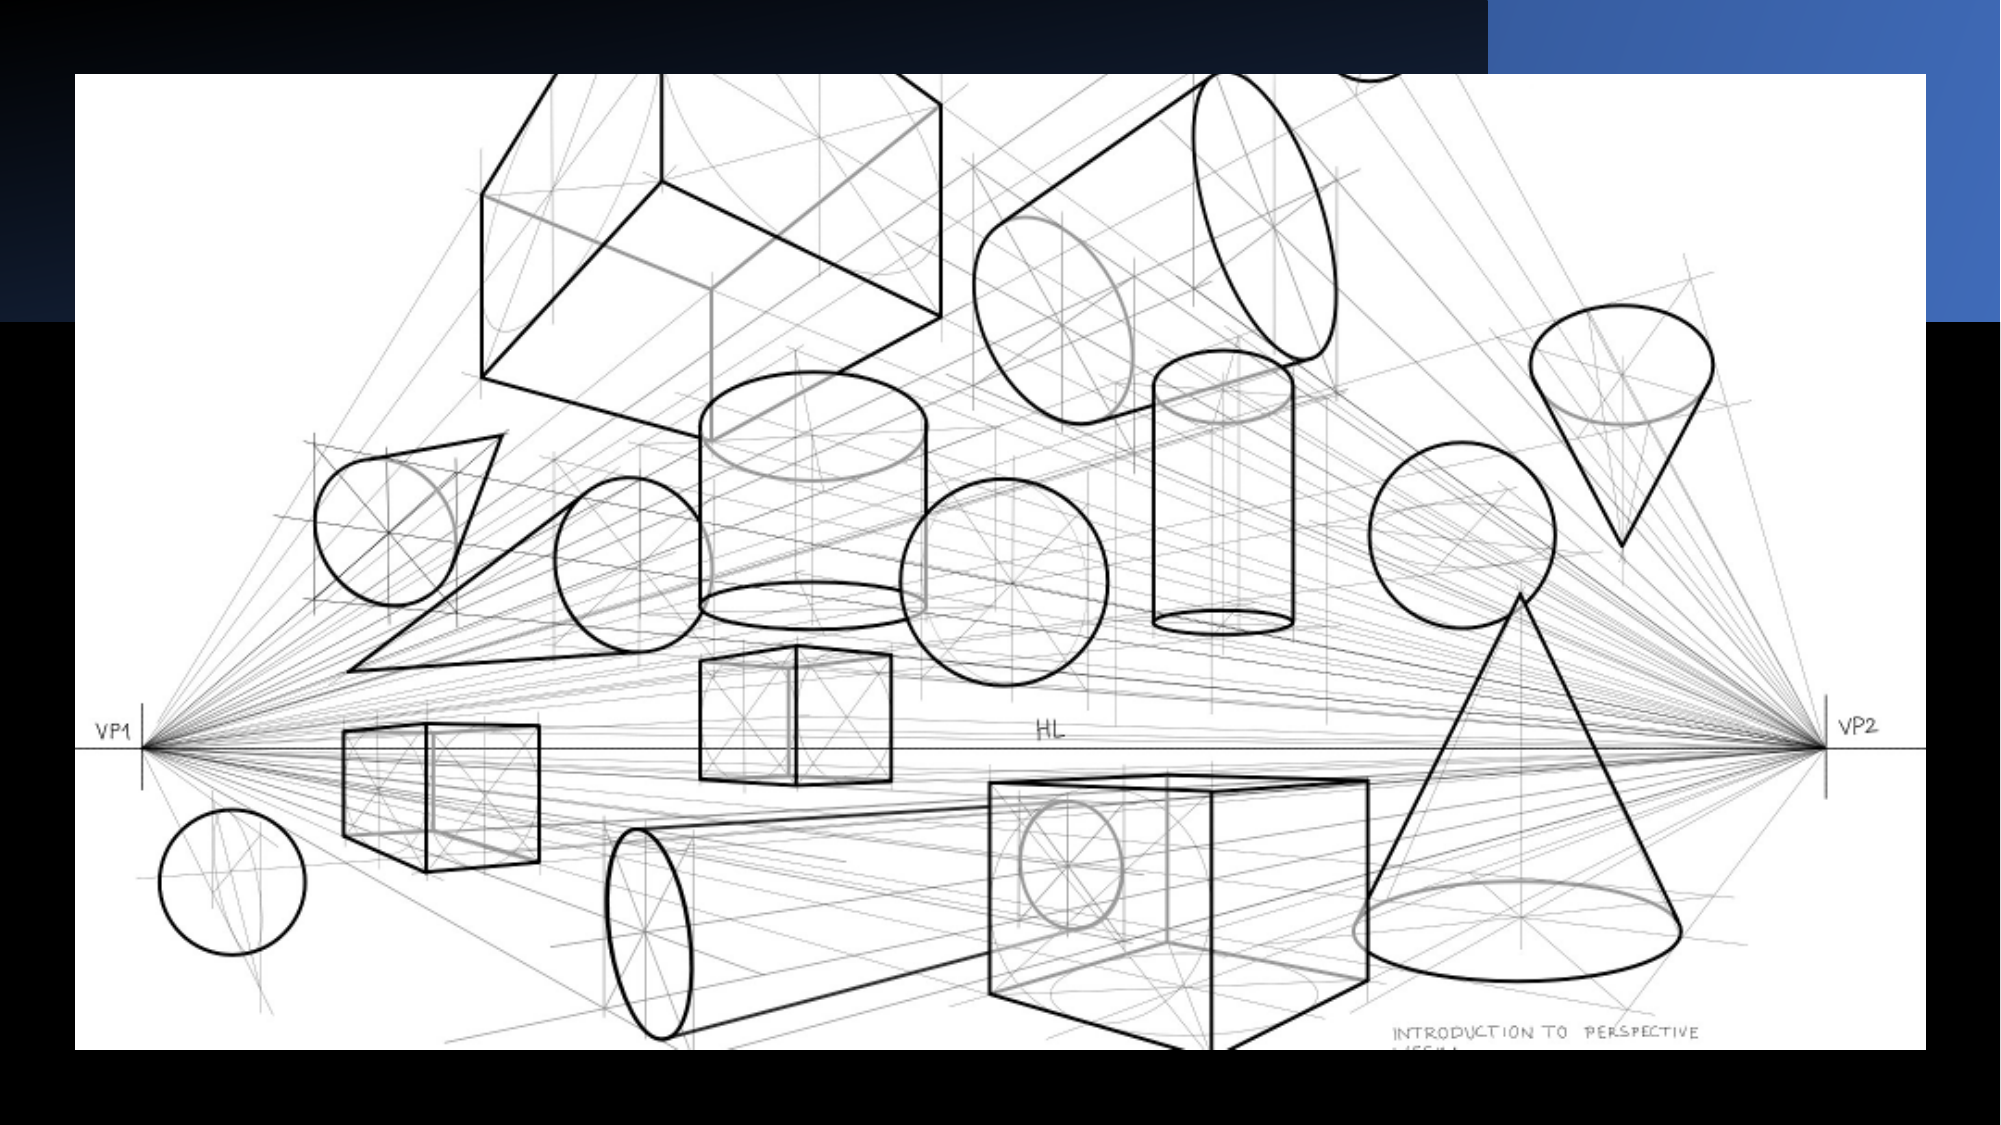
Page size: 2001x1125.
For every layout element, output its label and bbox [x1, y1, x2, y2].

text_box [0, 0, 2000, 1125]
picture [75, 75, 1926, 1051]
